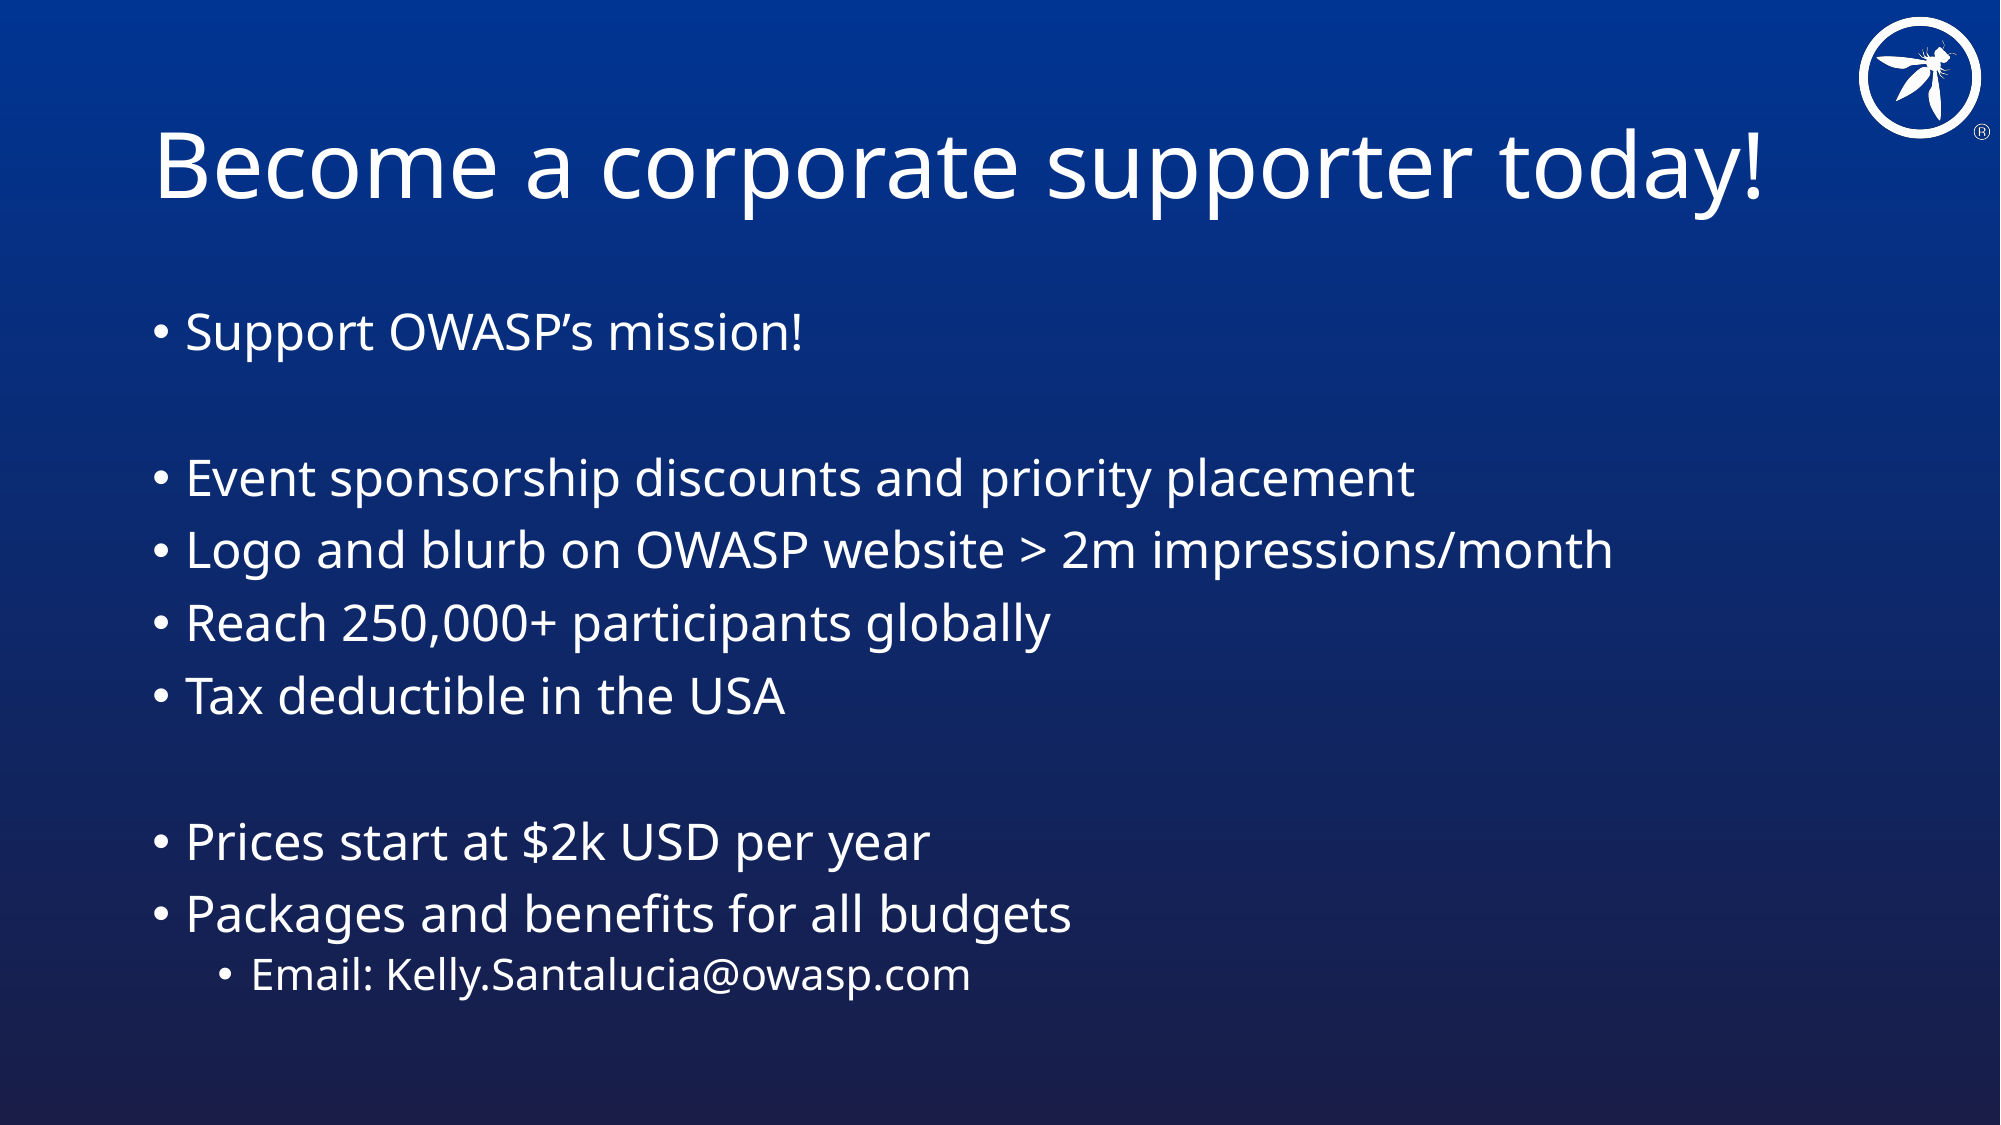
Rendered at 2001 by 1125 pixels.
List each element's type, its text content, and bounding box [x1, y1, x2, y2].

picture [1797, 0, 2001, 200]
list Support OWASP’s mission! Event sponsorship discounts and priority placement Logo and blurb on OWASP website > 2m impressions/month Reach 250,000+ participants globally Tax deductible in the USA Prices start at $2k USD per year Packages and benefits for all budgets Email: Kelly.Santalucia@owasp.com [137, 299, 1863, 1014]
title Become a corporate supporter today! [137, 59, 1863, 278]
